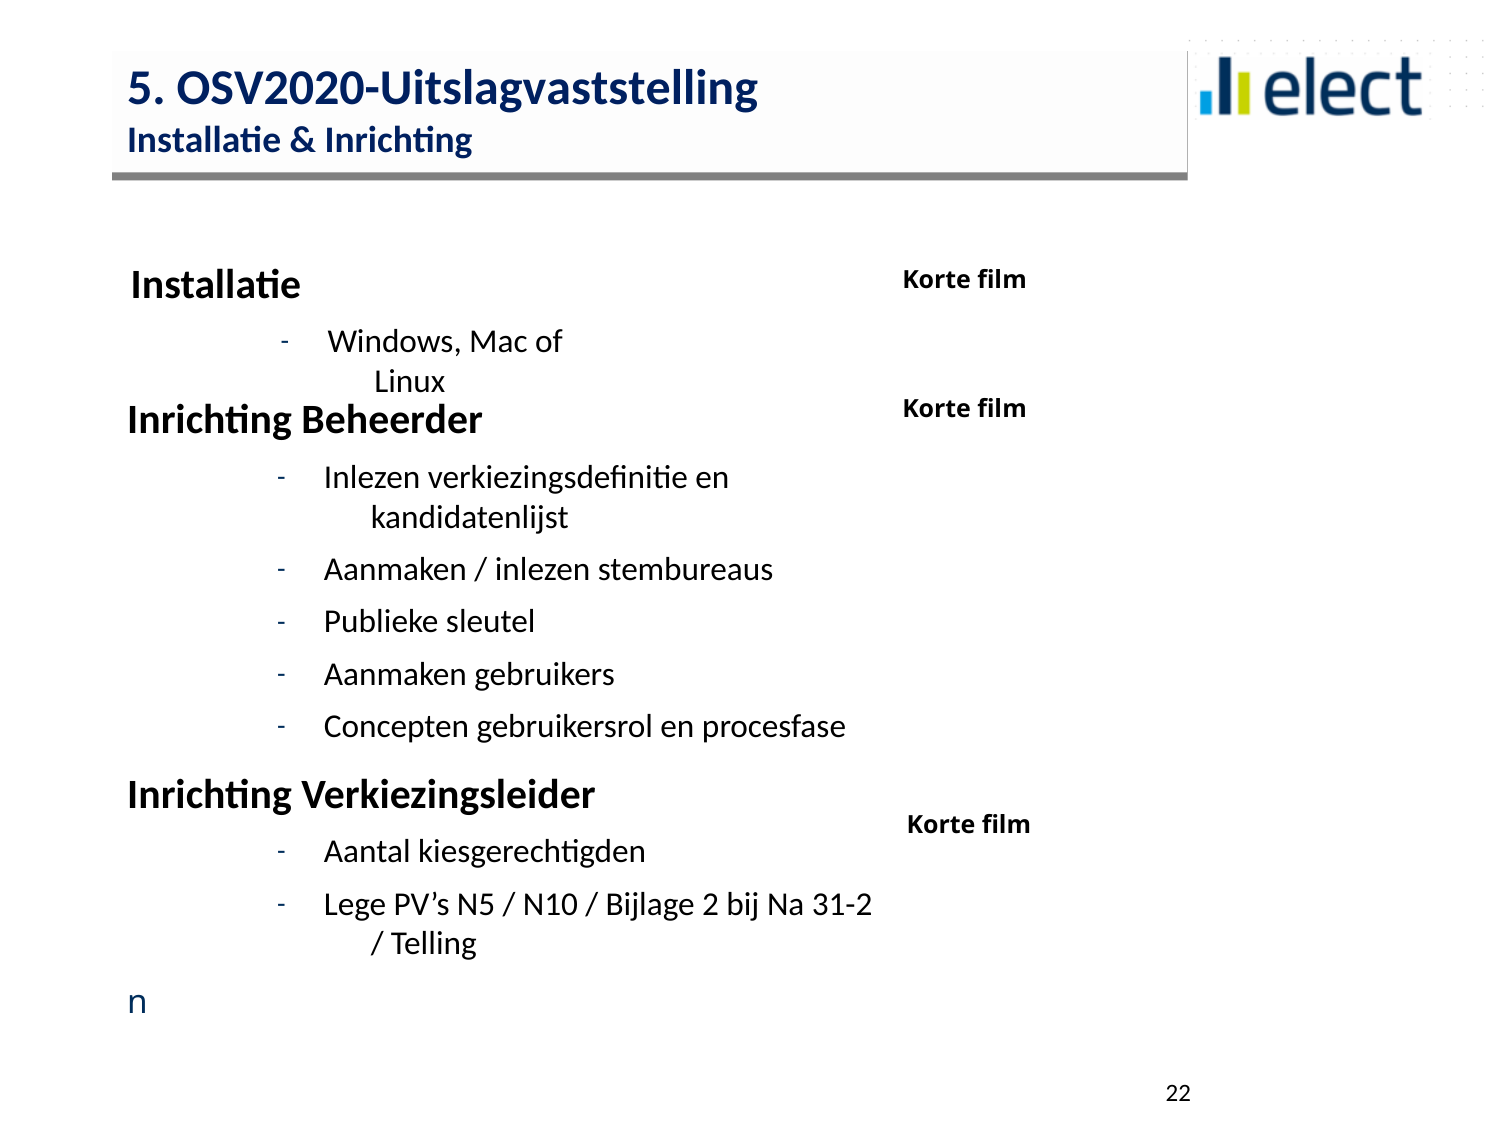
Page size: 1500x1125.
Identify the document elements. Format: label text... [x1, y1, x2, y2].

text_box Korte film [887, 385, 1044, 431]
text_box [1150, 1068, 1464, 1125]
text_box Korte film [891, 801, 1049, 847]
text_box Korte film [887, 255, 1044, 302]
text_box Installatie Windows, Mac of Linux [115, 249, 654, 379]
text_box Inrichting Verkiezingsleider Aantal kiesgerechtigden Lege PV’s N5 / N10 / Bijlage 2 bij Na 31-2 / Telling [112, 759, 892, 967]
text_box 5. OSV2020-Uitslagvaststelling Installatie & Inrichting [112, 42, 1188, 173]
text_box Inrichting Beheerder Inlezen verkiezingsdefinitie en kandidatenlijst Aanmaken / inlezen stembureaus Publieke sleutel Aanmaken gebruikers Concepten gebruikersrol en procesfase [112, 384, 892, 754]
